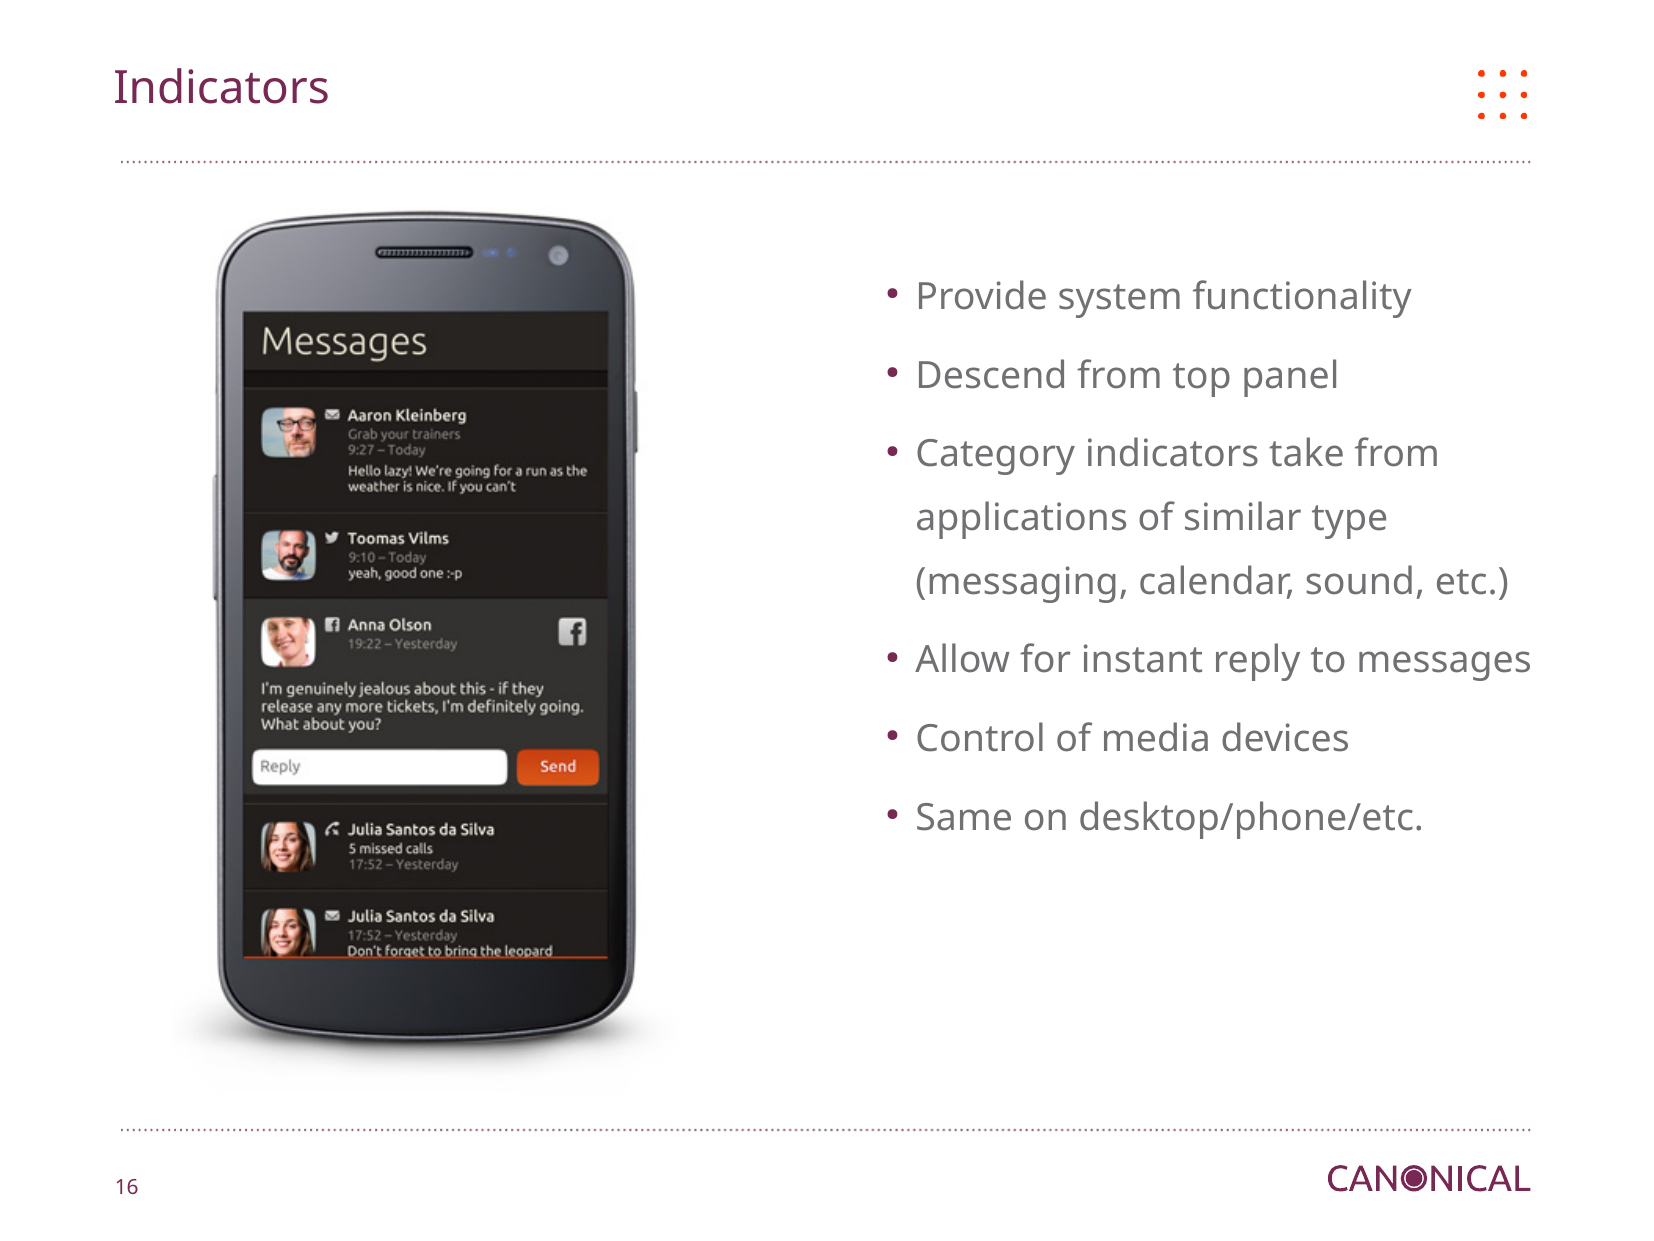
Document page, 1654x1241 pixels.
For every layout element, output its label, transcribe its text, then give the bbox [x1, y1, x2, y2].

picture [111, 1127, 1533, 1134]
picture [172, 206, 680, 1107]
list Provide system functionality Descend from top panel Category indicators take from applications of similar type (messaging, calendar, sound, etc.) Allow for instant reply to messages Control of media devices Same on desktop/phone/etc. [885, 256, 1540, 977]
picture [111, 159, 1533, 166]
picture [1478, 70, 1527, 119]
title Indicators [113, 59, 1382, 112]
